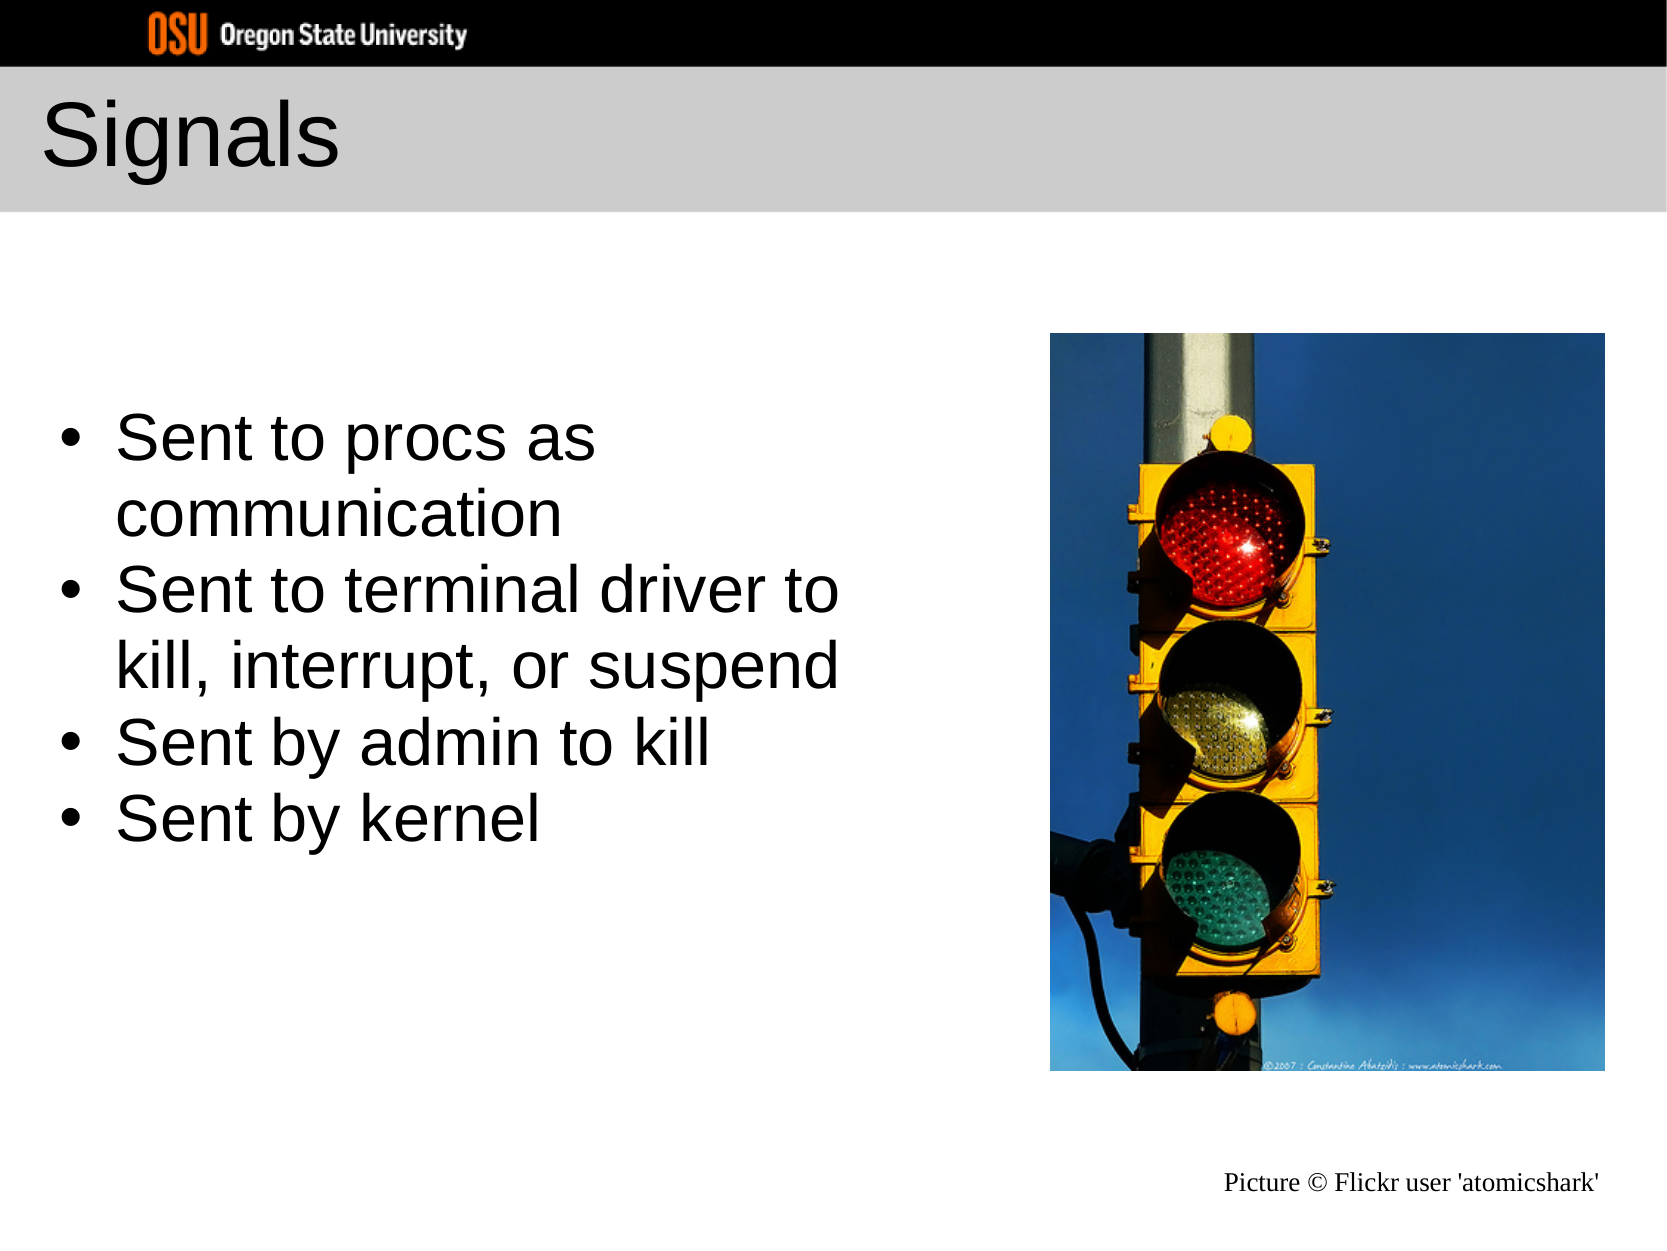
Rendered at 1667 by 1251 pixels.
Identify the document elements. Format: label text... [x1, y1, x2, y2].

picture [0, 0, 1667, 1251]
list Sent to procs as communication Sent to terminal driver to kill, interrupt, or suspend Sent by admin to kill Sent by kernel [40, 399, 904, 1014]
title Signals [40, 83, 1625, 233]
text_box Picture © Flickr user 'atomicshark' [1223, 1166, 1642, 1198]
